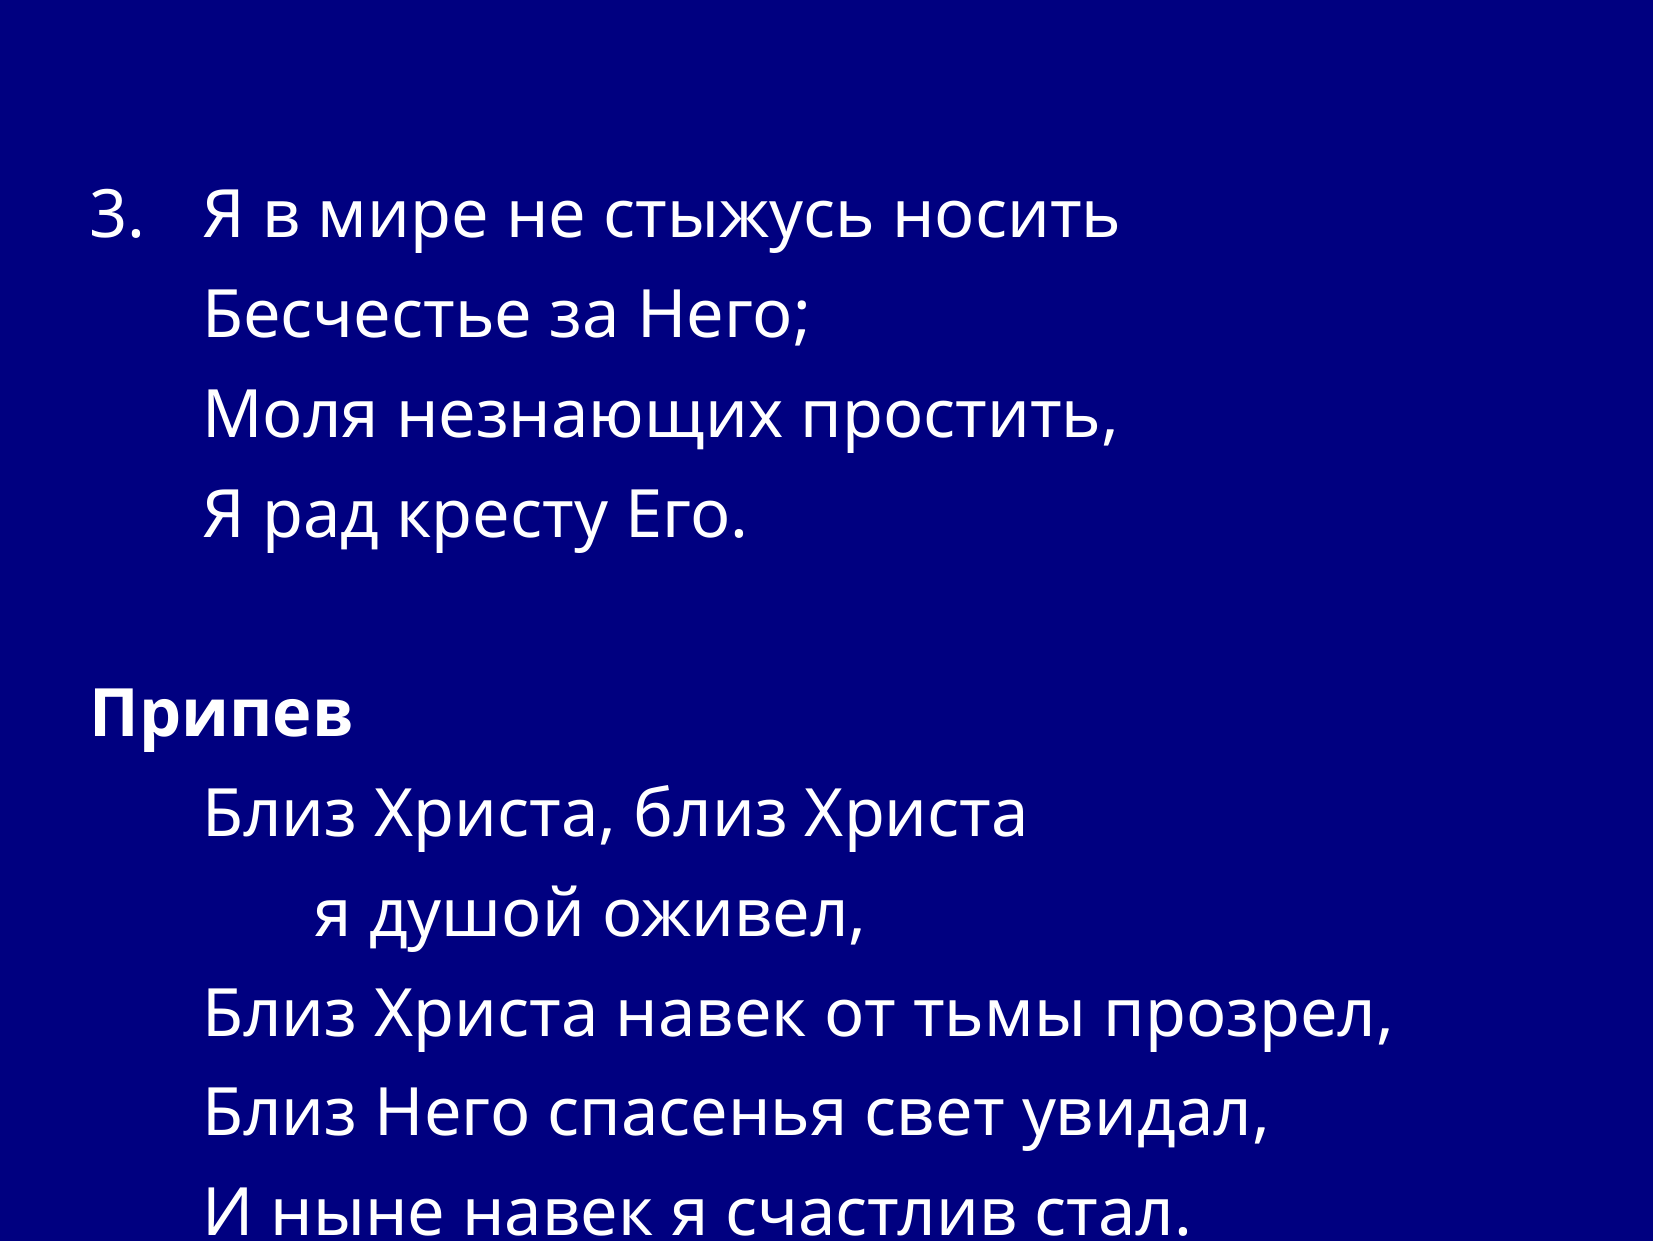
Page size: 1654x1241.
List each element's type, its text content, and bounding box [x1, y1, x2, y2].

text_box 3. Я в мире не стыжусь носить Бесчестье за Него; Моля незнающих простить, Я рад кресту Его. Припев Близ Христа, близ Христа я душой оживел, Близ Христа навек от тьмы прозрел, Близ Него спасенья свет увидал, И ныне навек я счастлив стал. [75, 150, 1576, 1163]
